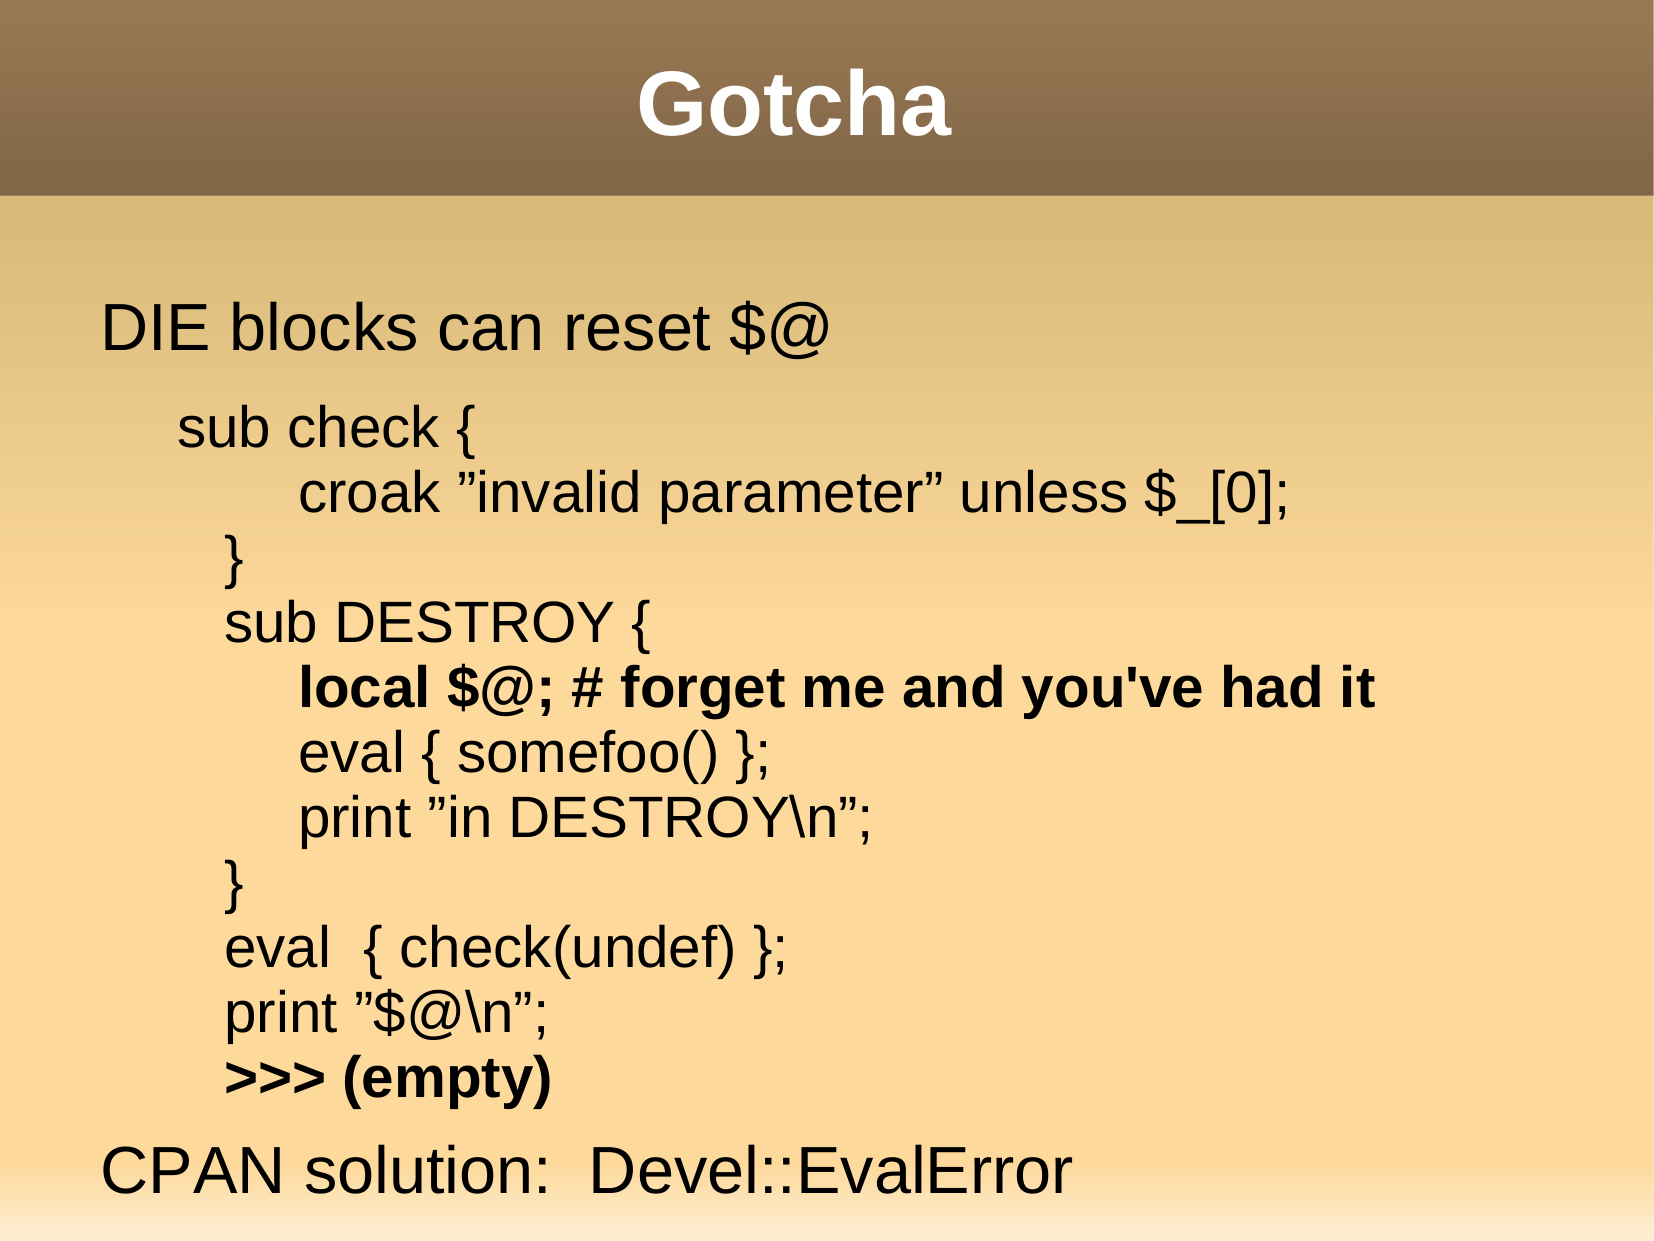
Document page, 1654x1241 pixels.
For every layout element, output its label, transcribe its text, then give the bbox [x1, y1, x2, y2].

list DIE blocks can reset $@ sub check { croak ”invalid parameter” unless $_[0]; } sub DESTROY { local $@; # forget me and you've had it eval { somefoo() }; print ”in DESTROY\n”; } eval { check(undef) }; print ”$@\n”; >>> (empty) CPAN solution: Devel::EvalError [82, 290, 1571, 1209]
picture [0, 0, 1654, 1241]
title Gotcha [76, 7, 1565, 200]
